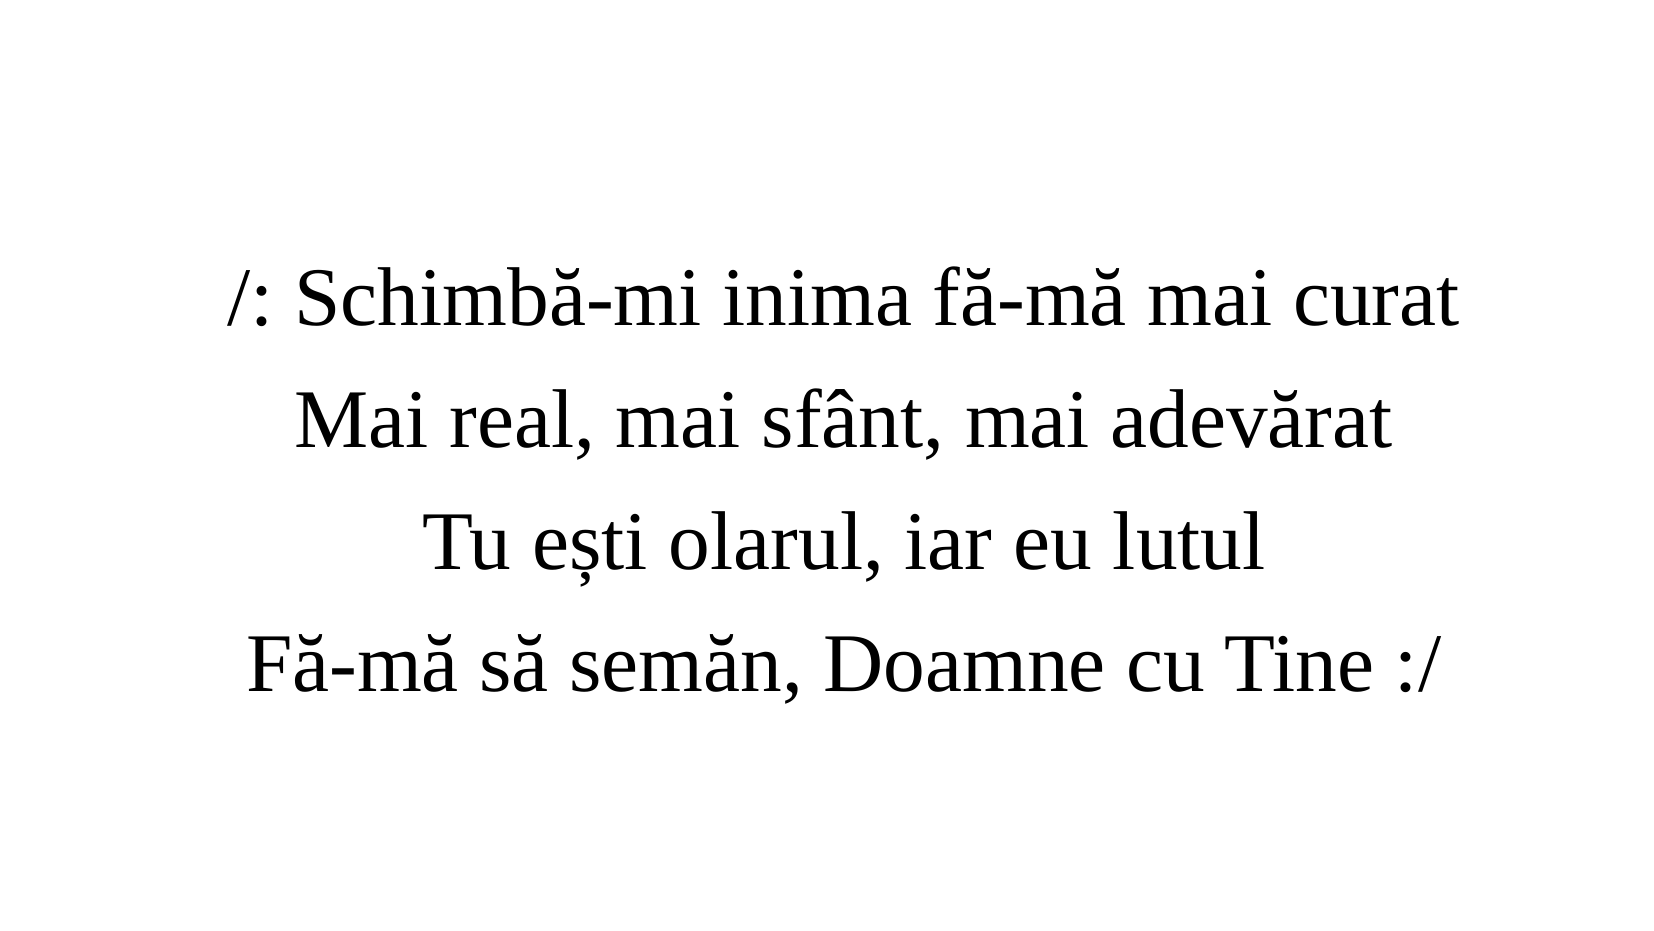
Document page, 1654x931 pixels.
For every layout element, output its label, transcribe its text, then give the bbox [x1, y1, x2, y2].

subtitle /: Schimbă-mi inima fă-mă mai curat Mai real, mai sfânt, mai adevărat Tu ești olarul, iar eu lutul Fă-mă să semăn, Doamne cu Tine :/ [153, 238, 1536, 713]
